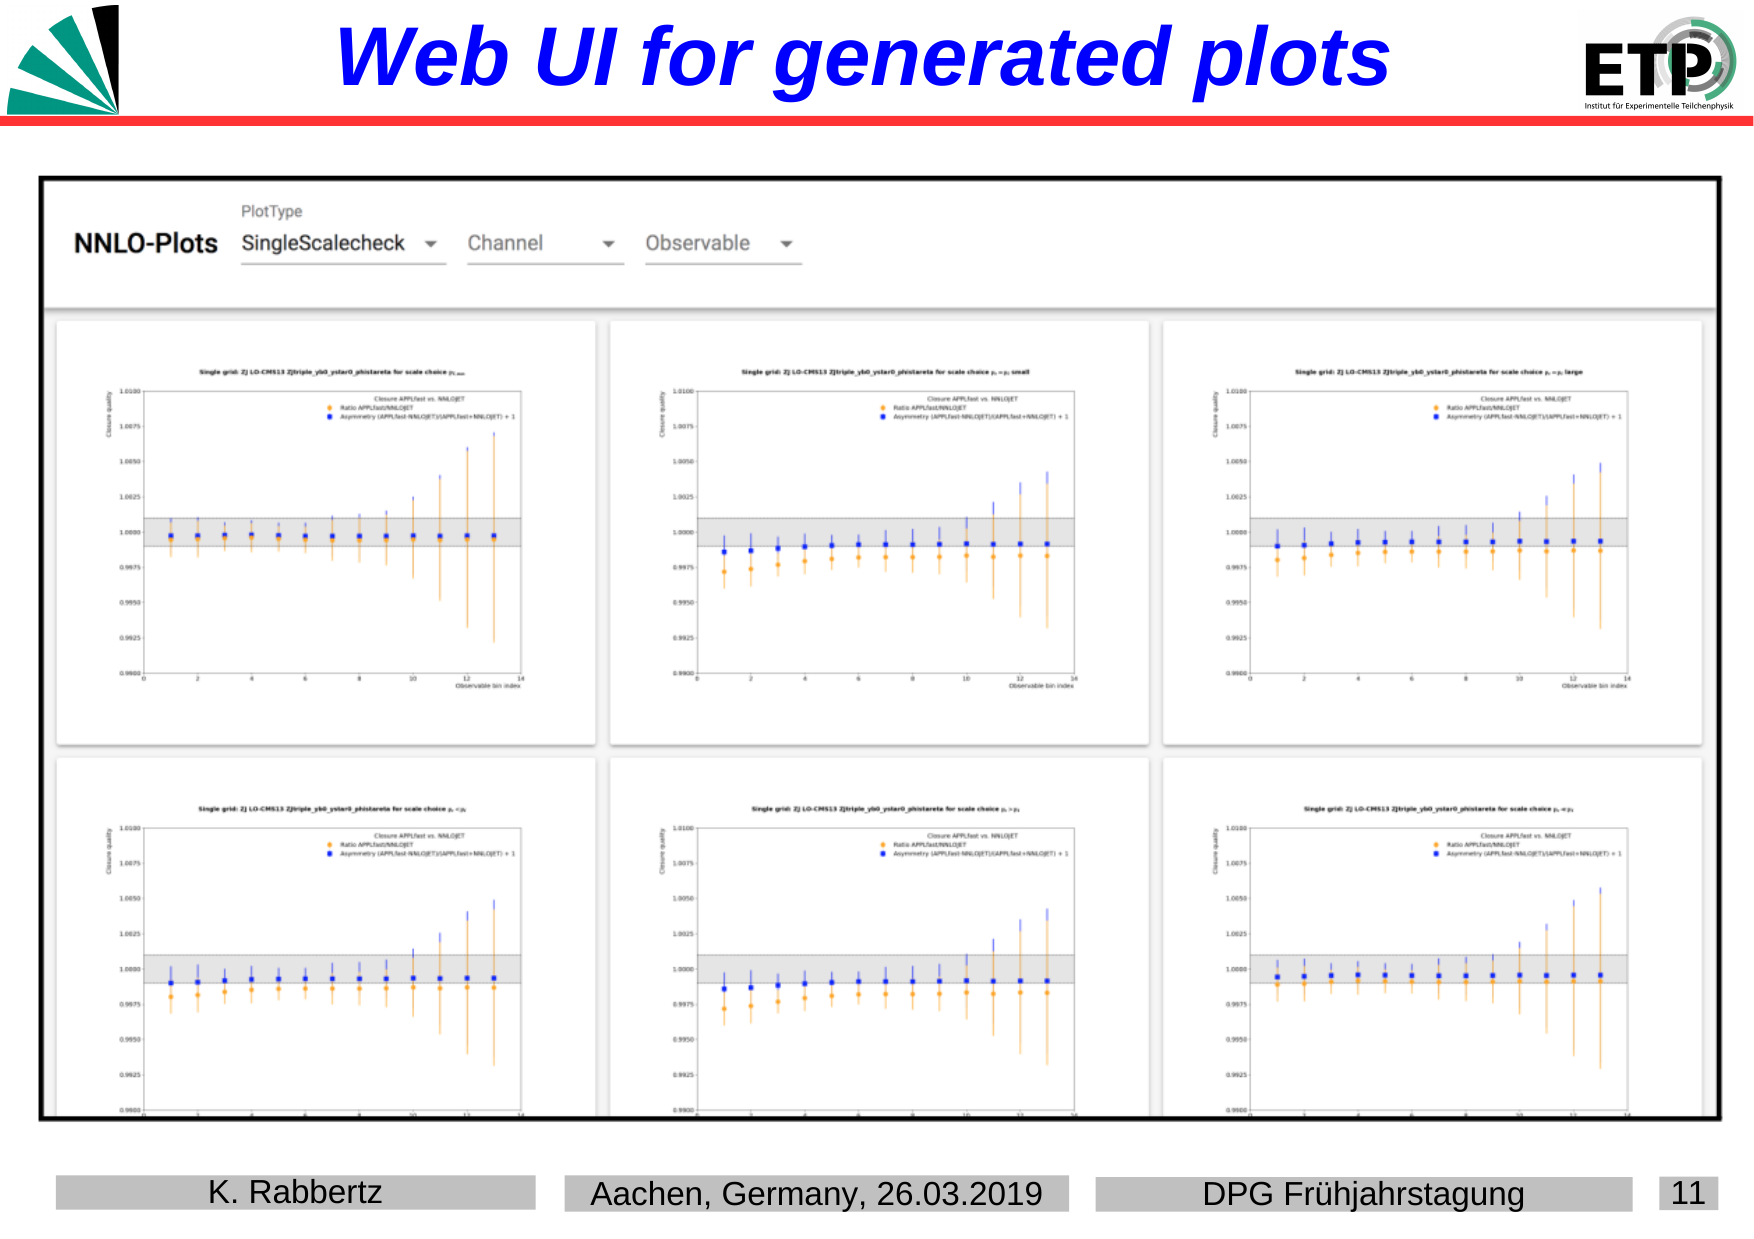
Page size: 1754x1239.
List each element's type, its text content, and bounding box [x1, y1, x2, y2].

title Web UI for generated plots [123, 0, 1606, 114]
picture [7, 5, 119, 116]
picture [1606, 9, 1744, 113]
picture [29, 169, 1724, 1136]
